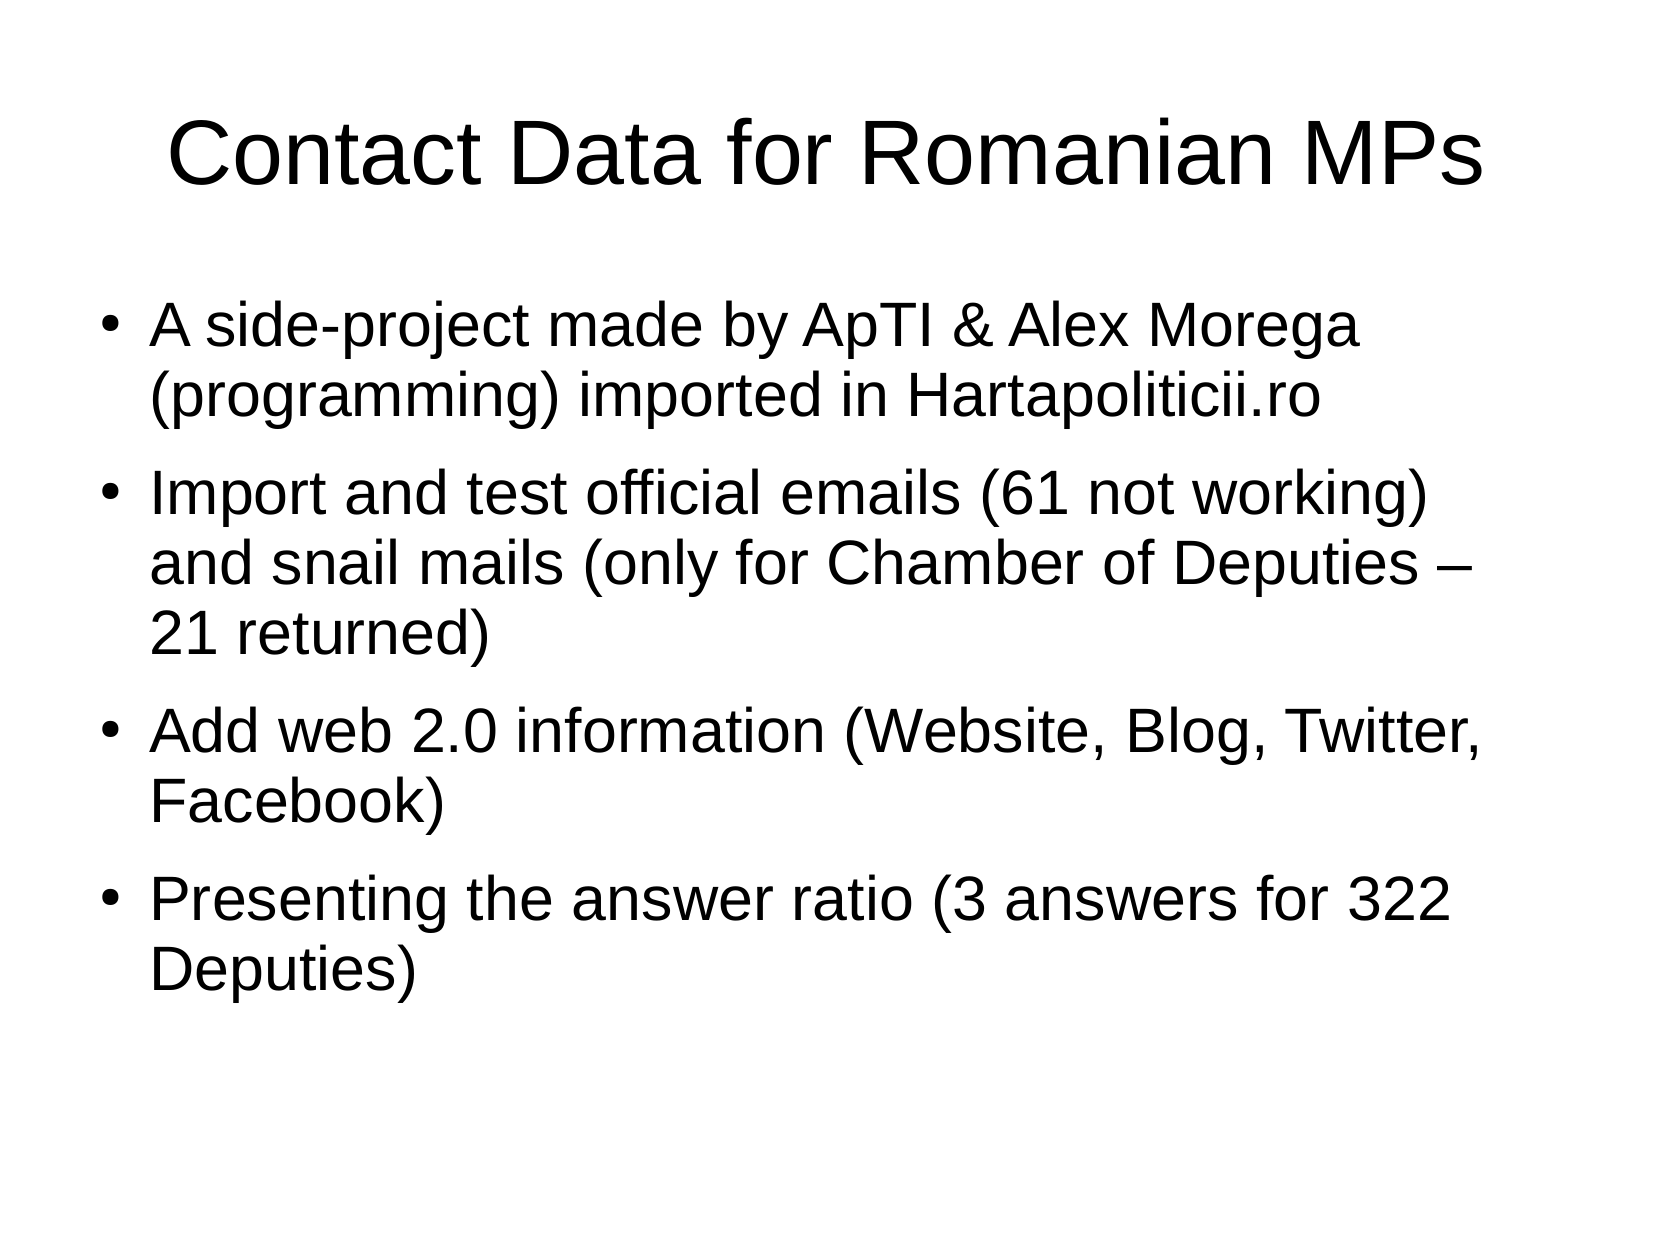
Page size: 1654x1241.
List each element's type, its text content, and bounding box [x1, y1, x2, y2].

title Contact Data for Romanian MPs [82, 49, 1571, 257]
list A side-project made by ApTI & Alex Morega (programming) imported in Hartapoliticii.ro Import and test official emails (61 not working) and snail mails (only for Chamber of Deputies – 21 returned) Add web 2.0 information (Website, Blog, Twitter, Facebook) Presenting the answer ratio (3 answers for 322 Deputies) [82, 290, 1538, 1010]
